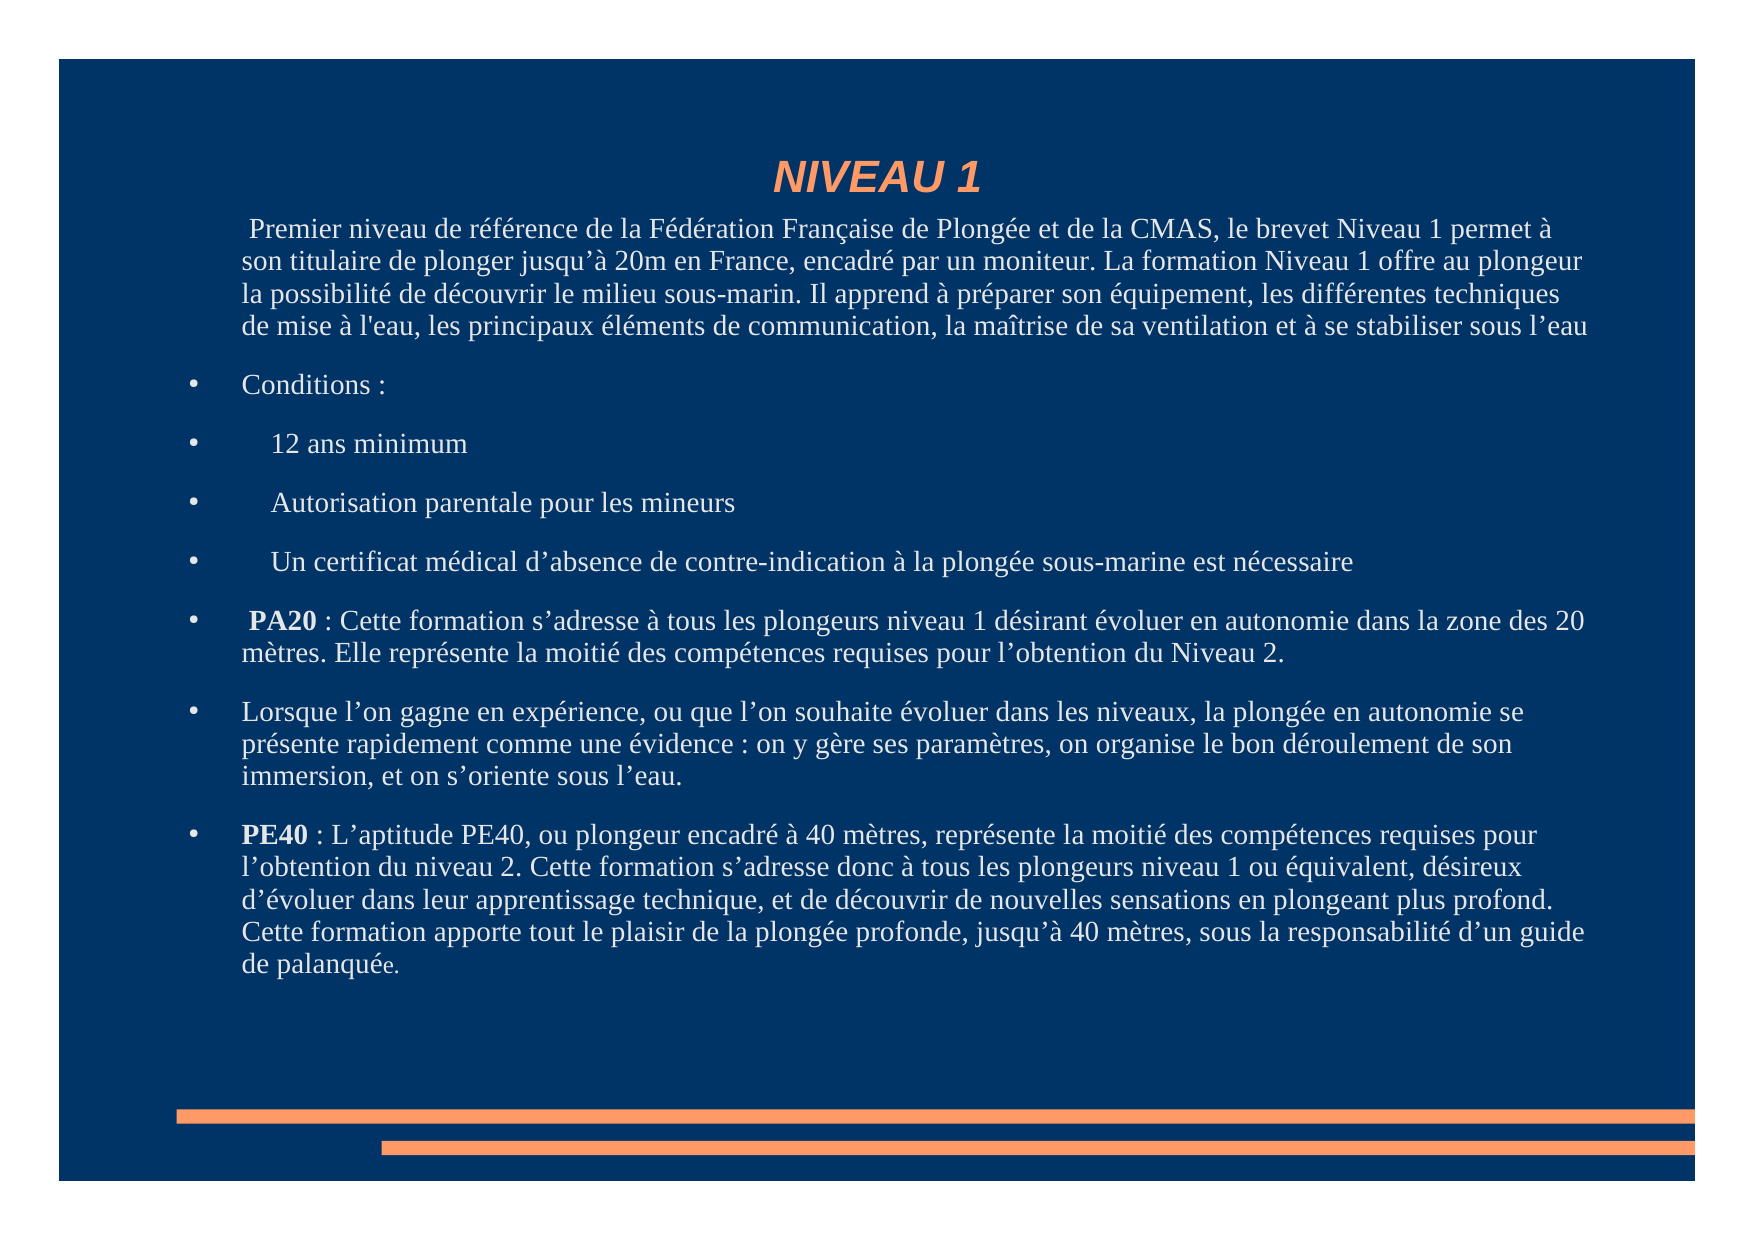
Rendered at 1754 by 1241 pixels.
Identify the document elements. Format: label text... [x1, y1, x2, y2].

title NIVEAU 1 [179, 82, 1577, 212]
list Premier niveau de référence de la Fédération Française de Plongée et de la CMAS, le brevet Niveau 1 permet à son titulaire de plonger jusqu’à 20m en France, encadré par un moniteur. La formation Niveau 1 offre au plongeur la possibilité de découvrir le milieu sous-marin. Il apprend à préparer son équipement, les différentes techniques de mise à l'eau, les principaux éléments de communication, la maîtrise de sa ventilation et à se stabiliser sous l’eau Conditions : 12 ans minimum Autorisation parentale pour les mineurs Un certificat médical d’absence de contre-indication à la plongée sous-marine est nécessaire PA20 : Cette formation s’adresse à tous les plongeurs niveau 1 désirant évoluer en autonomie dans la zone des 20 mètres. Elle représente la moitié des compétences requises pour l’obtention du Niveau 2. Lorsque l’on gagne en expérience, ou que l’on souhaite évoluer dans les niveaux, la plongée en autonomie se présente rapidement comme une évidence : on y gère ses paramètres, on organise le bon déroulement de son immersion, et on s’oriente sous l’eau. PE40 : L’aptitude PE40, ou plongeur encadré à 40 mètres, représente la moitié des compétences requises pour l’obtention du niveau 2. Cette formation s’adresse donc à tous les plongeurs niveau 1 ou équivalent, désireux d’évoluer dans leur apprentissage technique, et de découvrir de nouvelles sensations en plongeant plus profond. Cette formation apporte tout le plaisir de la plongée profonde, jusqu’à 40 mètres, sous la responsabilité d’un guide de palanquée. [170, 212, 1595, 1168]
